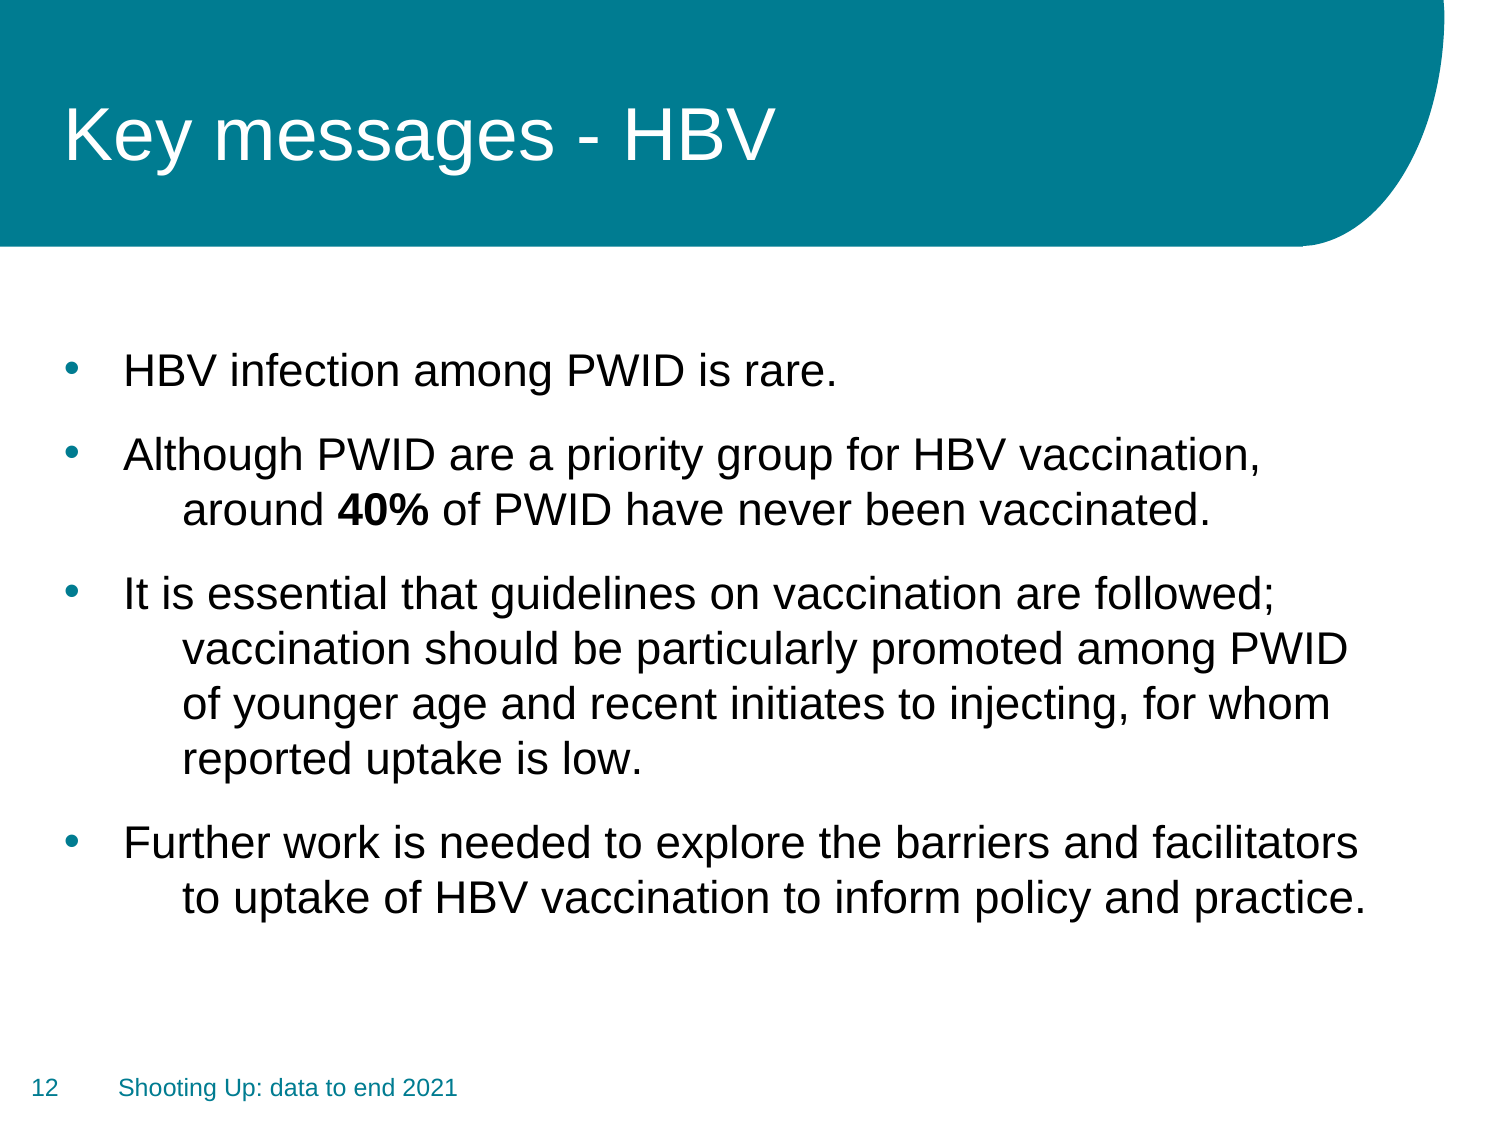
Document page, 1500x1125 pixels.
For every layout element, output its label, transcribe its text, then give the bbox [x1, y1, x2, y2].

title Key messages - HBV [52, 80, 1351, 183]
text_box Shooting Up: data to end 2021 [103, 1056, 1335, 1116]
text_box [16, 1056, 90, 1117]
text_box HBV infection among PWID is rare. Although PWID are a priority group for HBV vaccination, around 40% of PWID have never been vaccinated. It is essential that guidelines on vaccination are followed; vaccination should be particularly promoted among PWID of younger age and recent initiates to injecting, for whom reported uptake is low. Further work is needed to explore the barriers and facilitators to uptake of HBV vaccination to inform policy and practice. [53, 335, 1401, 928]
